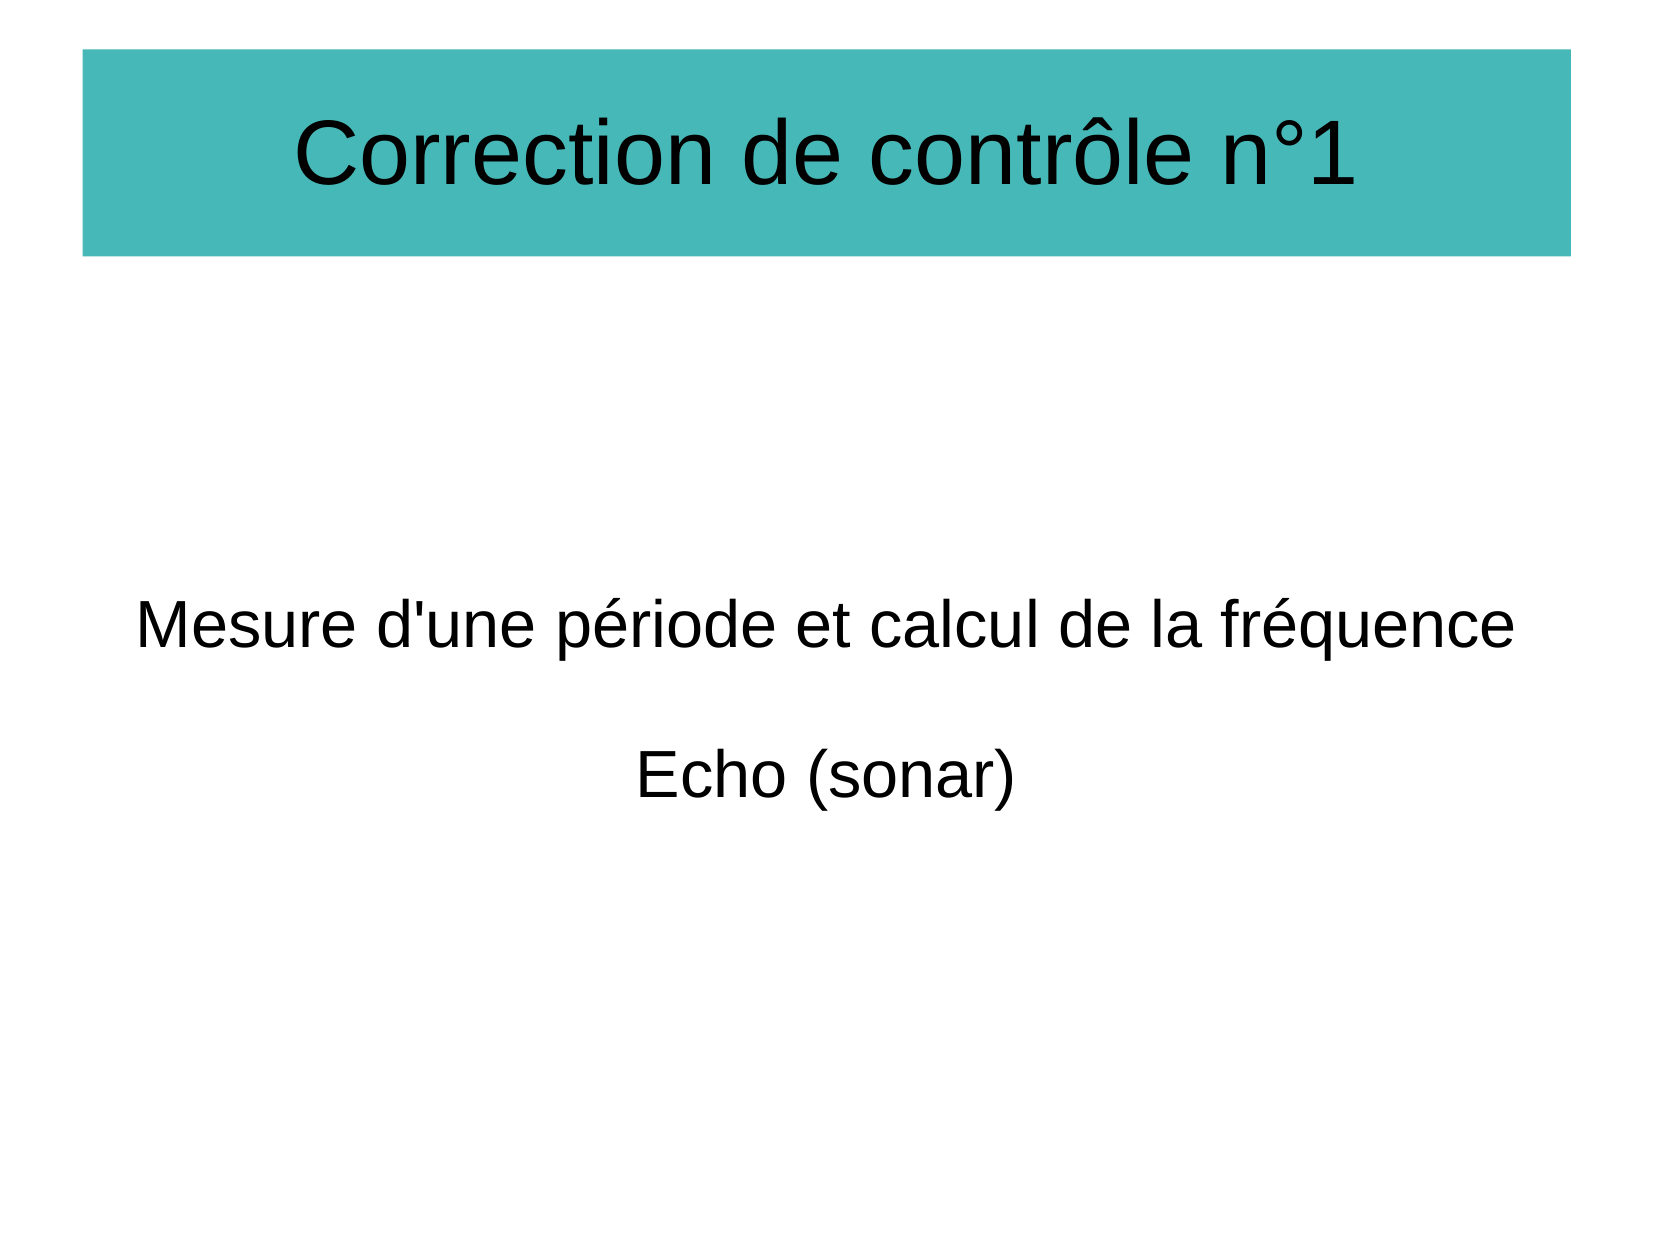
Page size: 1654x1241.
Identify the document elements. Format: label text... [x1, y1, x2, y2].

title Correction de contrôle n°1 [82, 49, 1571, 257]
subtitle Mesure d'une période et calcul de la fréquence Echo (sonar) [82, 290, 1571, 1109]
